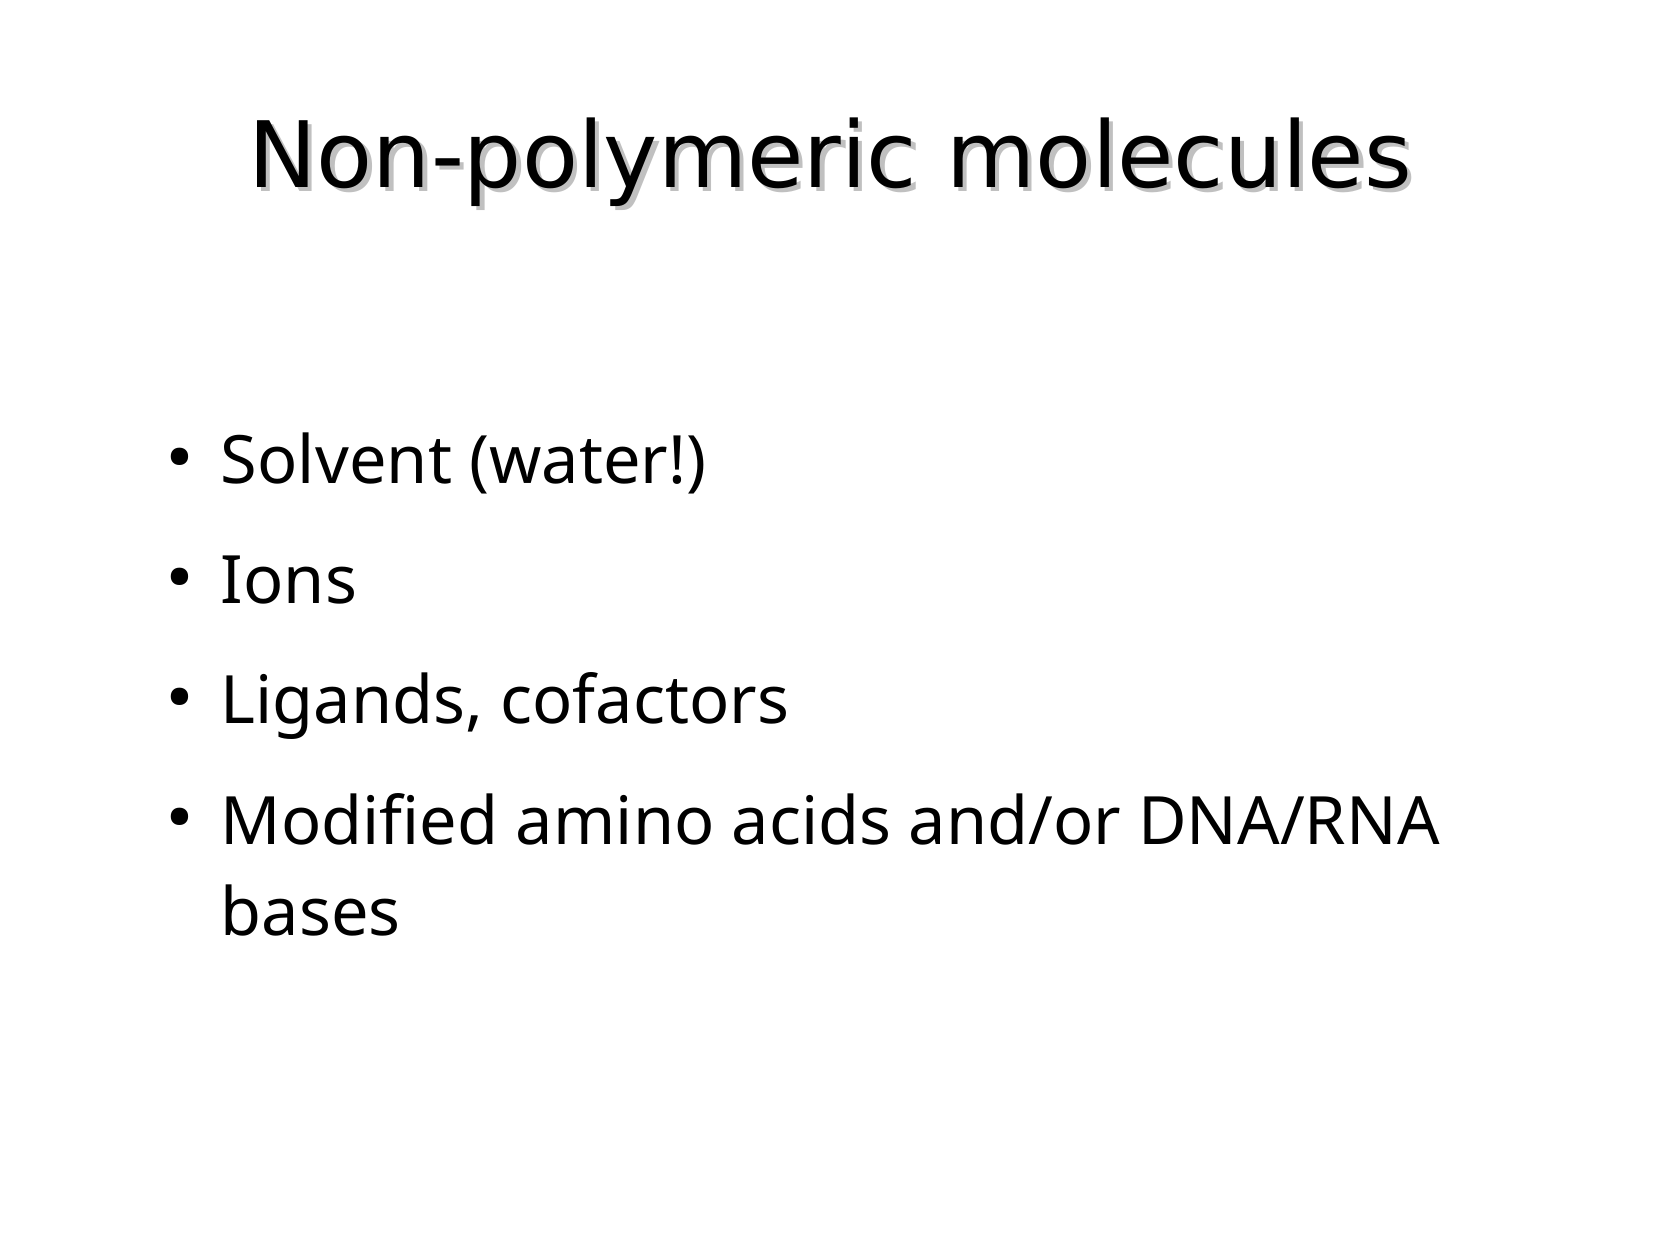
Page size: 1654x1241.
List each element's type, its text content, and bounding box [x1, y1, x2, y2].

list Solvent (water!) Ions Ligands, cofactors Modified amino acids and/or DNA/RNA bases [150, 412, 1530, 948]
title Non-polymeric molecules [86, 48, 1576, 263]
